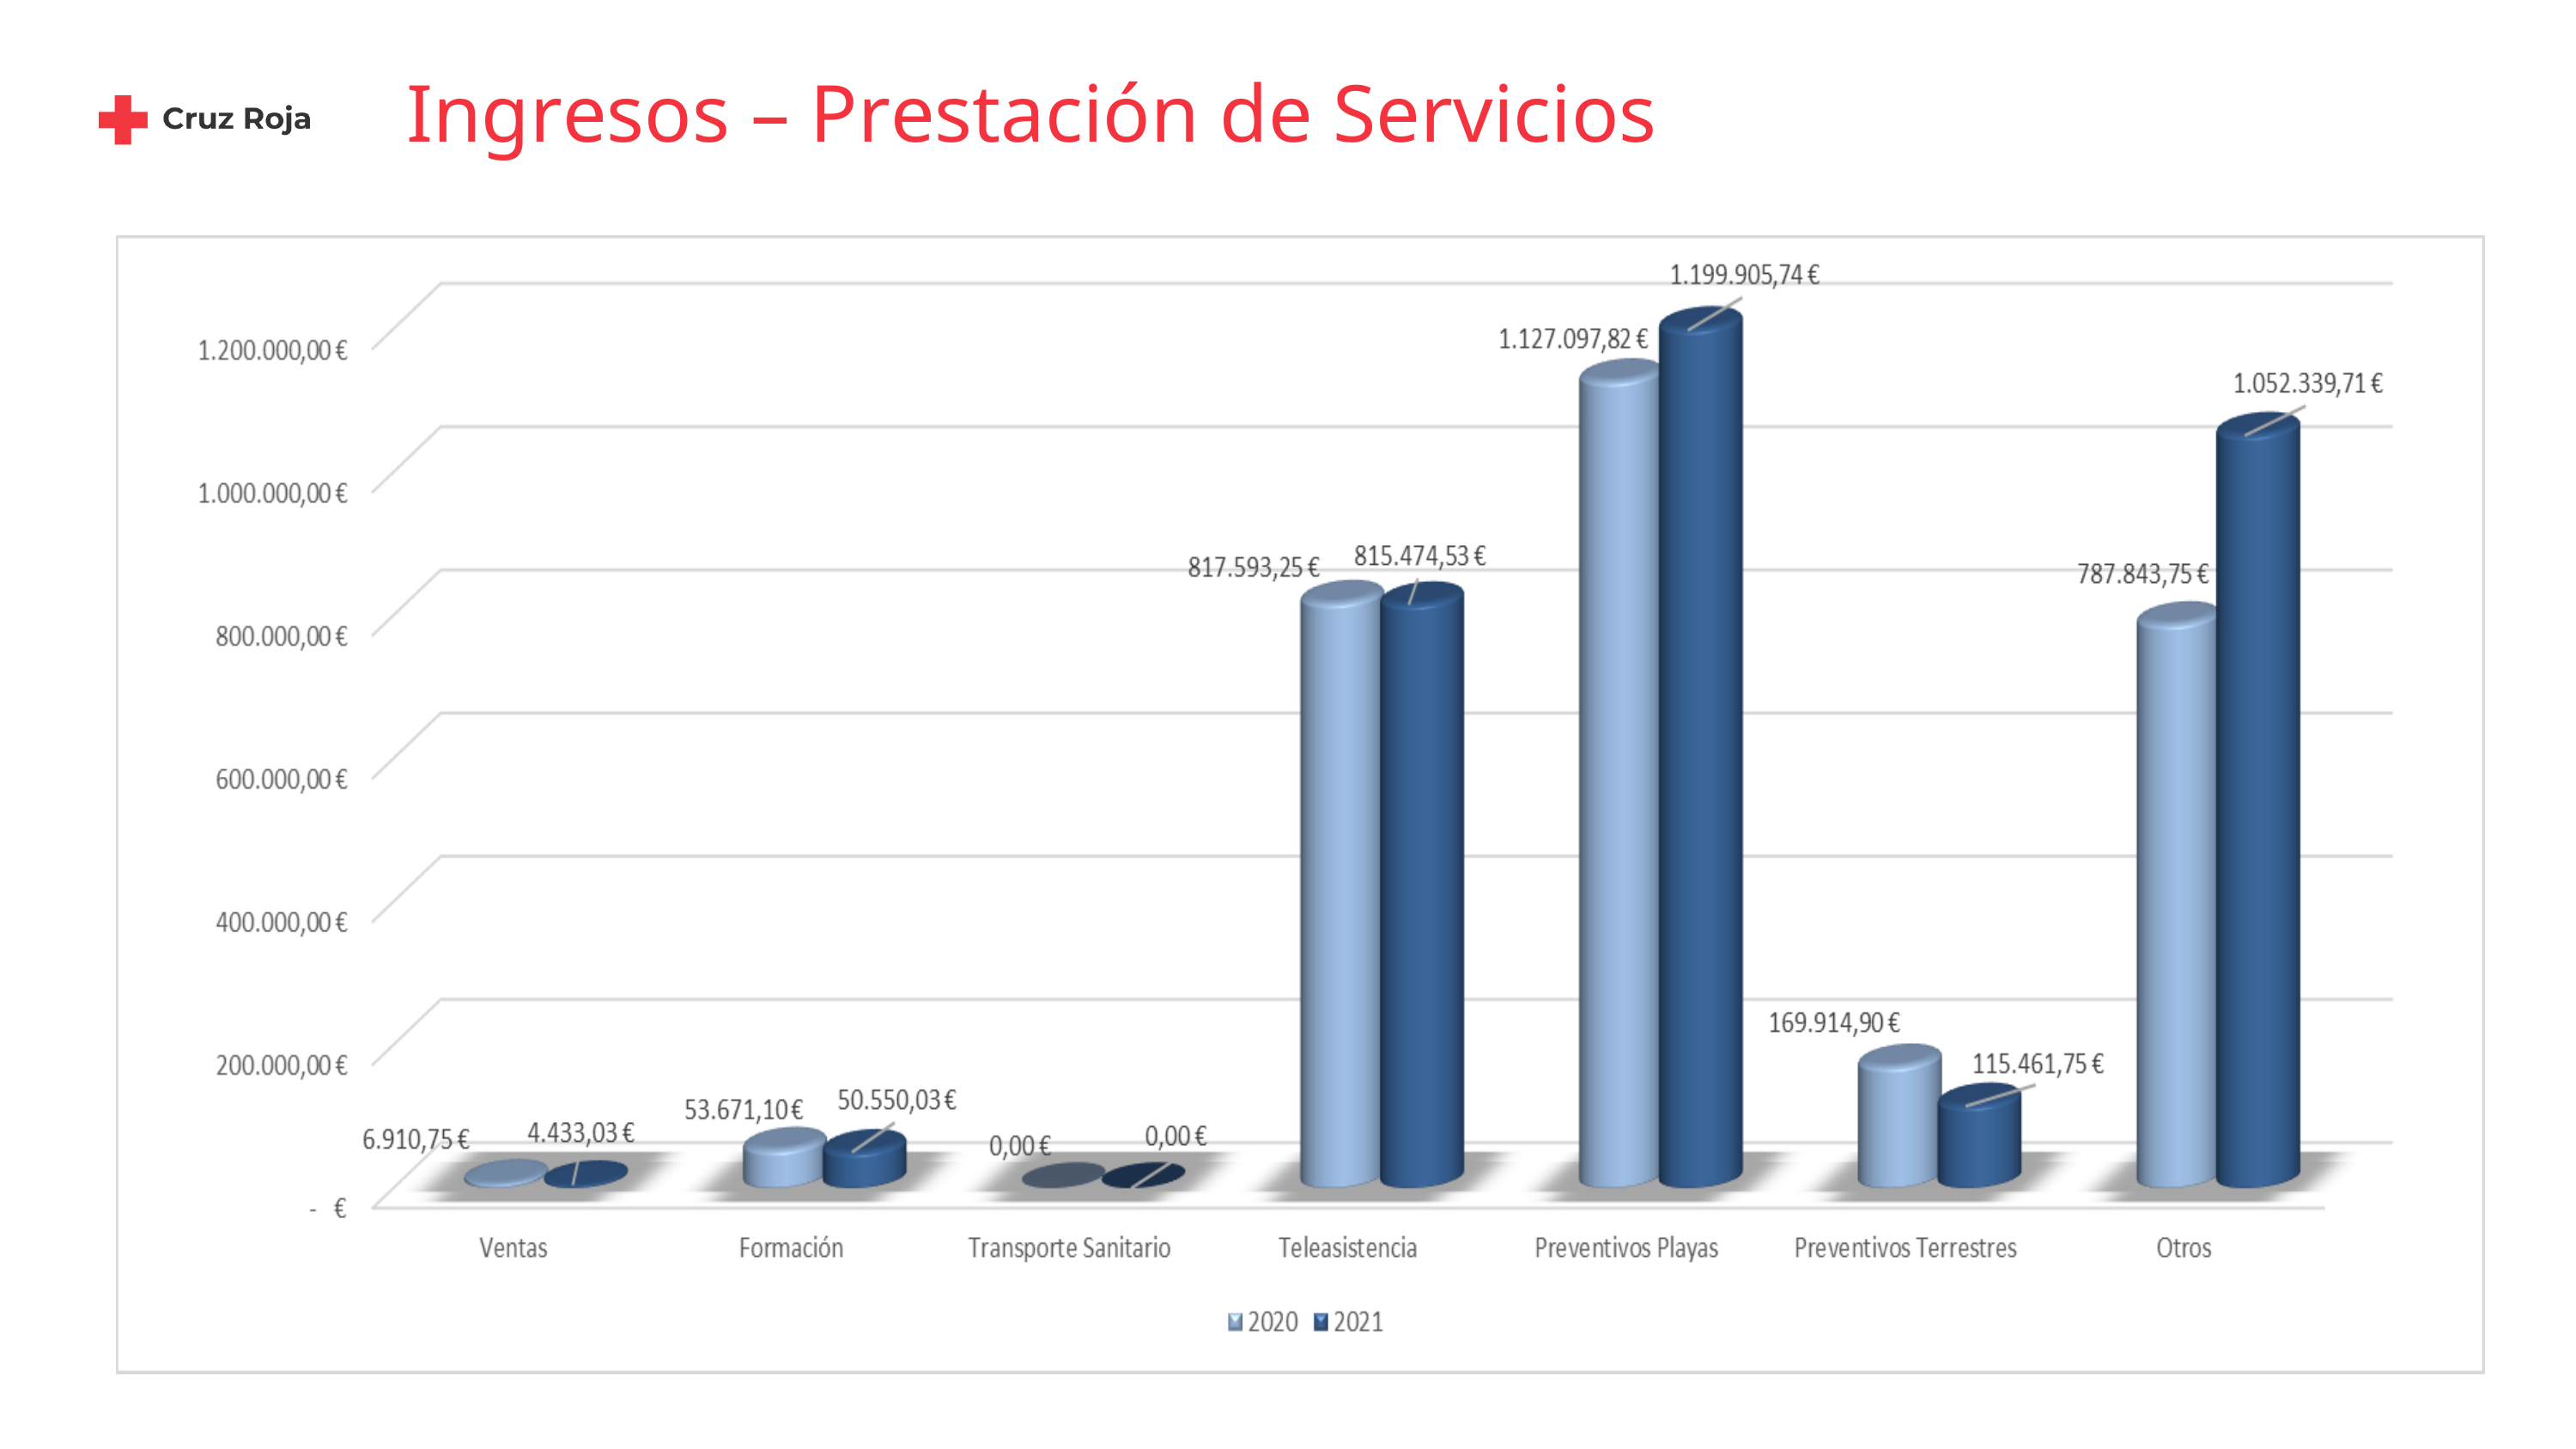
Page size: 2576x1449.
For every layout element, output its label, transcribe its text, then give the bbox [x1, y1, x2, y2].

picture [116, 235, 2485, 1374]
text_box Ingresos – Prestación de Servicios [393, 75, 2501, 165]
